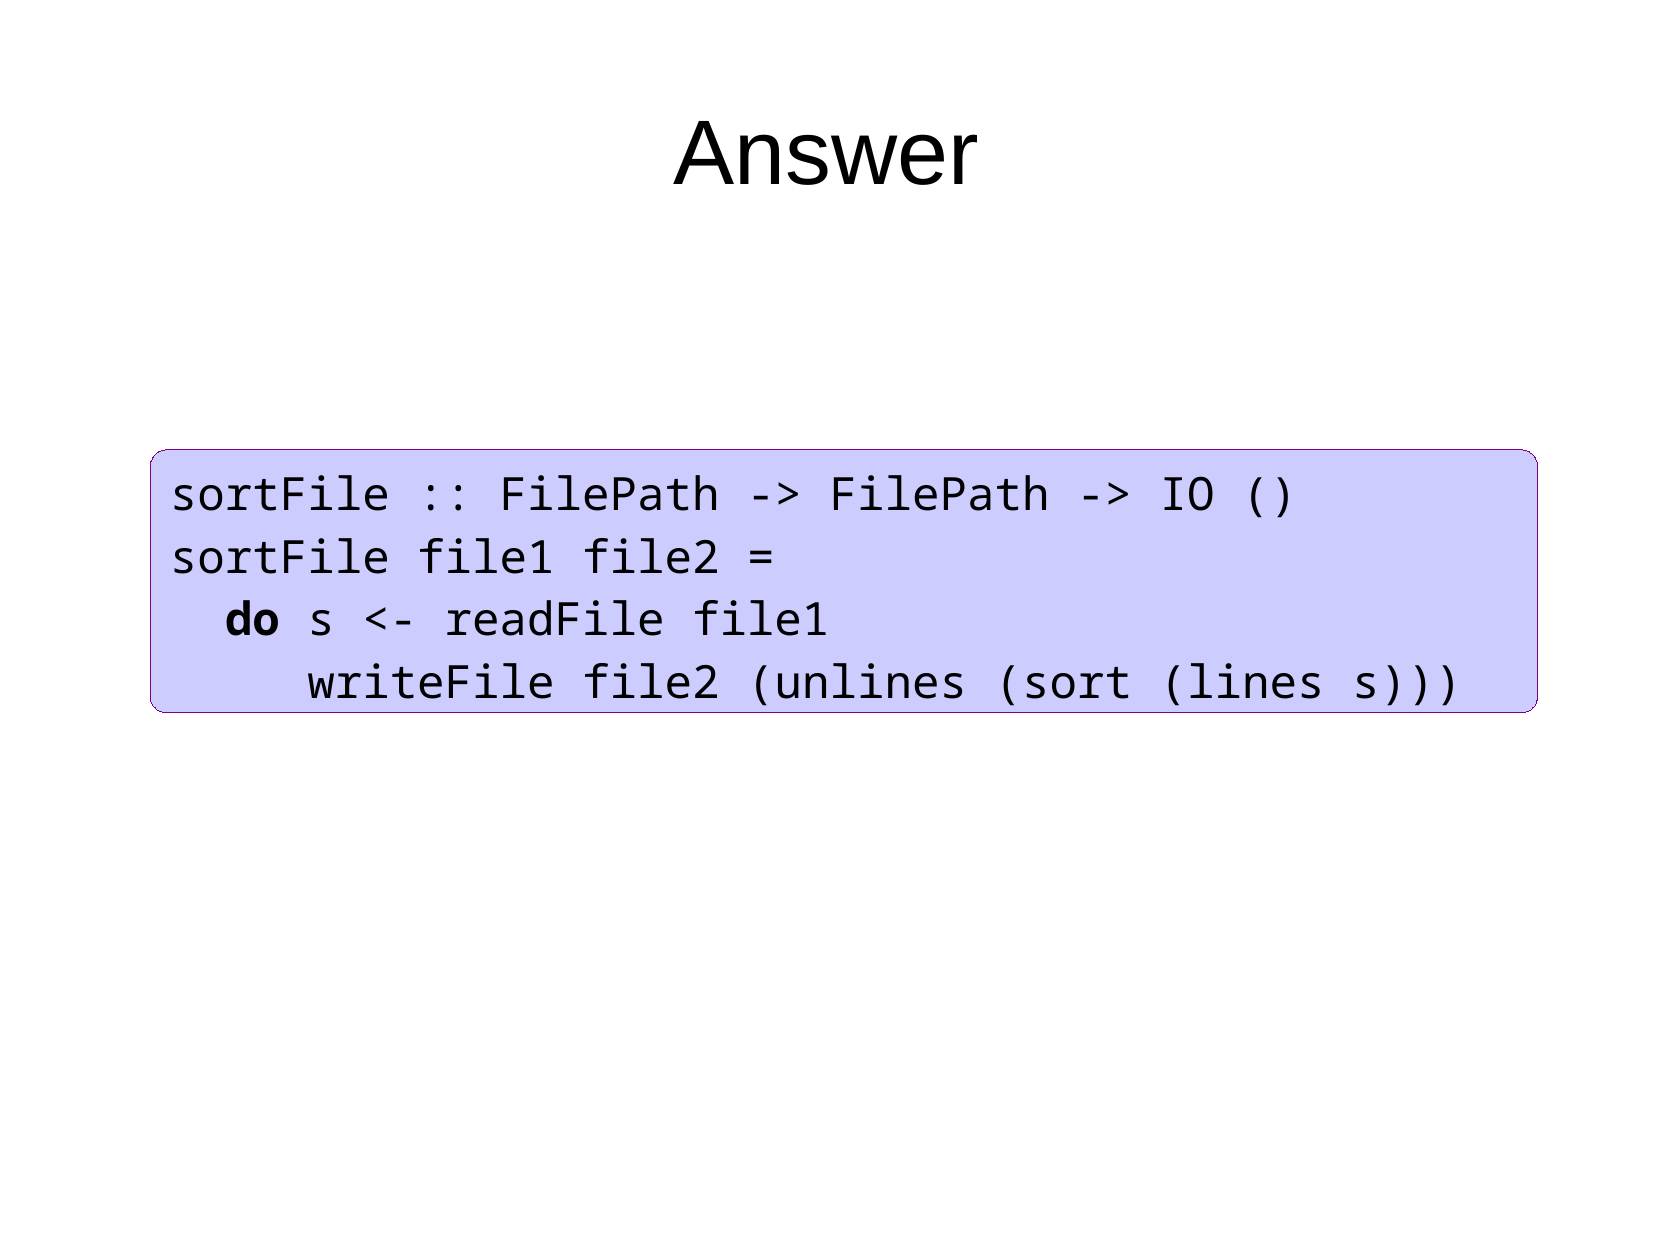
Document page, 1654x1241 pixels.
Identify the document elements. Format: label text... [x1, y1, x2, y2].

title Answer [82, 56, 1571, 250]
text_box sortFile :: FilePath -> FilePath -> IO () sortFile file1 file2 = do s <- readFile file1 writeFile file2 (unlines (sort (lines s))) [150, 449, 1538, 713]
